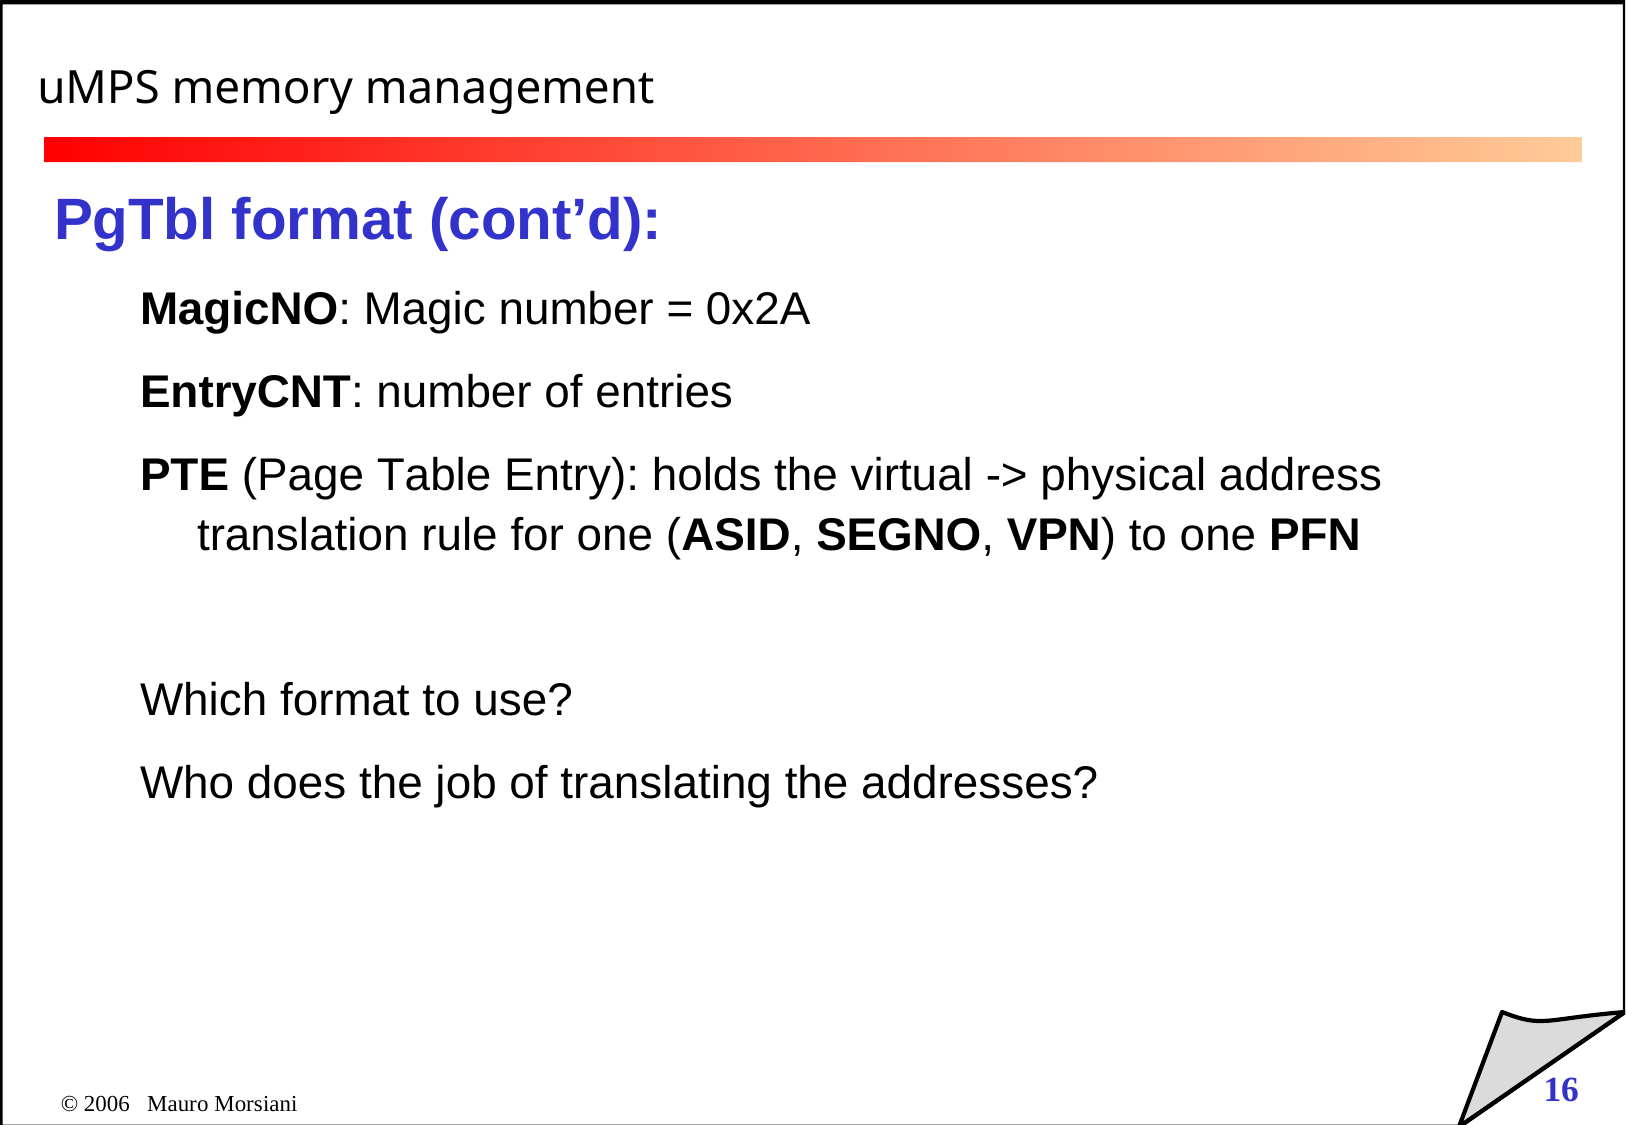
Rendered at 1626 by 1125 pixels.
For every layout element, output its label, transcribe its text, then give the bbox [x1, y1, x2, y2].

title uMPS memory management [37, 44, 1588, 131]
list PgTbl format (cont’d): MagicNO: Magic number = 0x2A EntryCNT: number of entries PTE (Page Table Entry): holds the virtual -> physical address translation rule for one (ASID, SEGNO, VPN) to one PFN Which format to use? Who does the job of translating the addresses? [54, 187, 1571, 1124]
